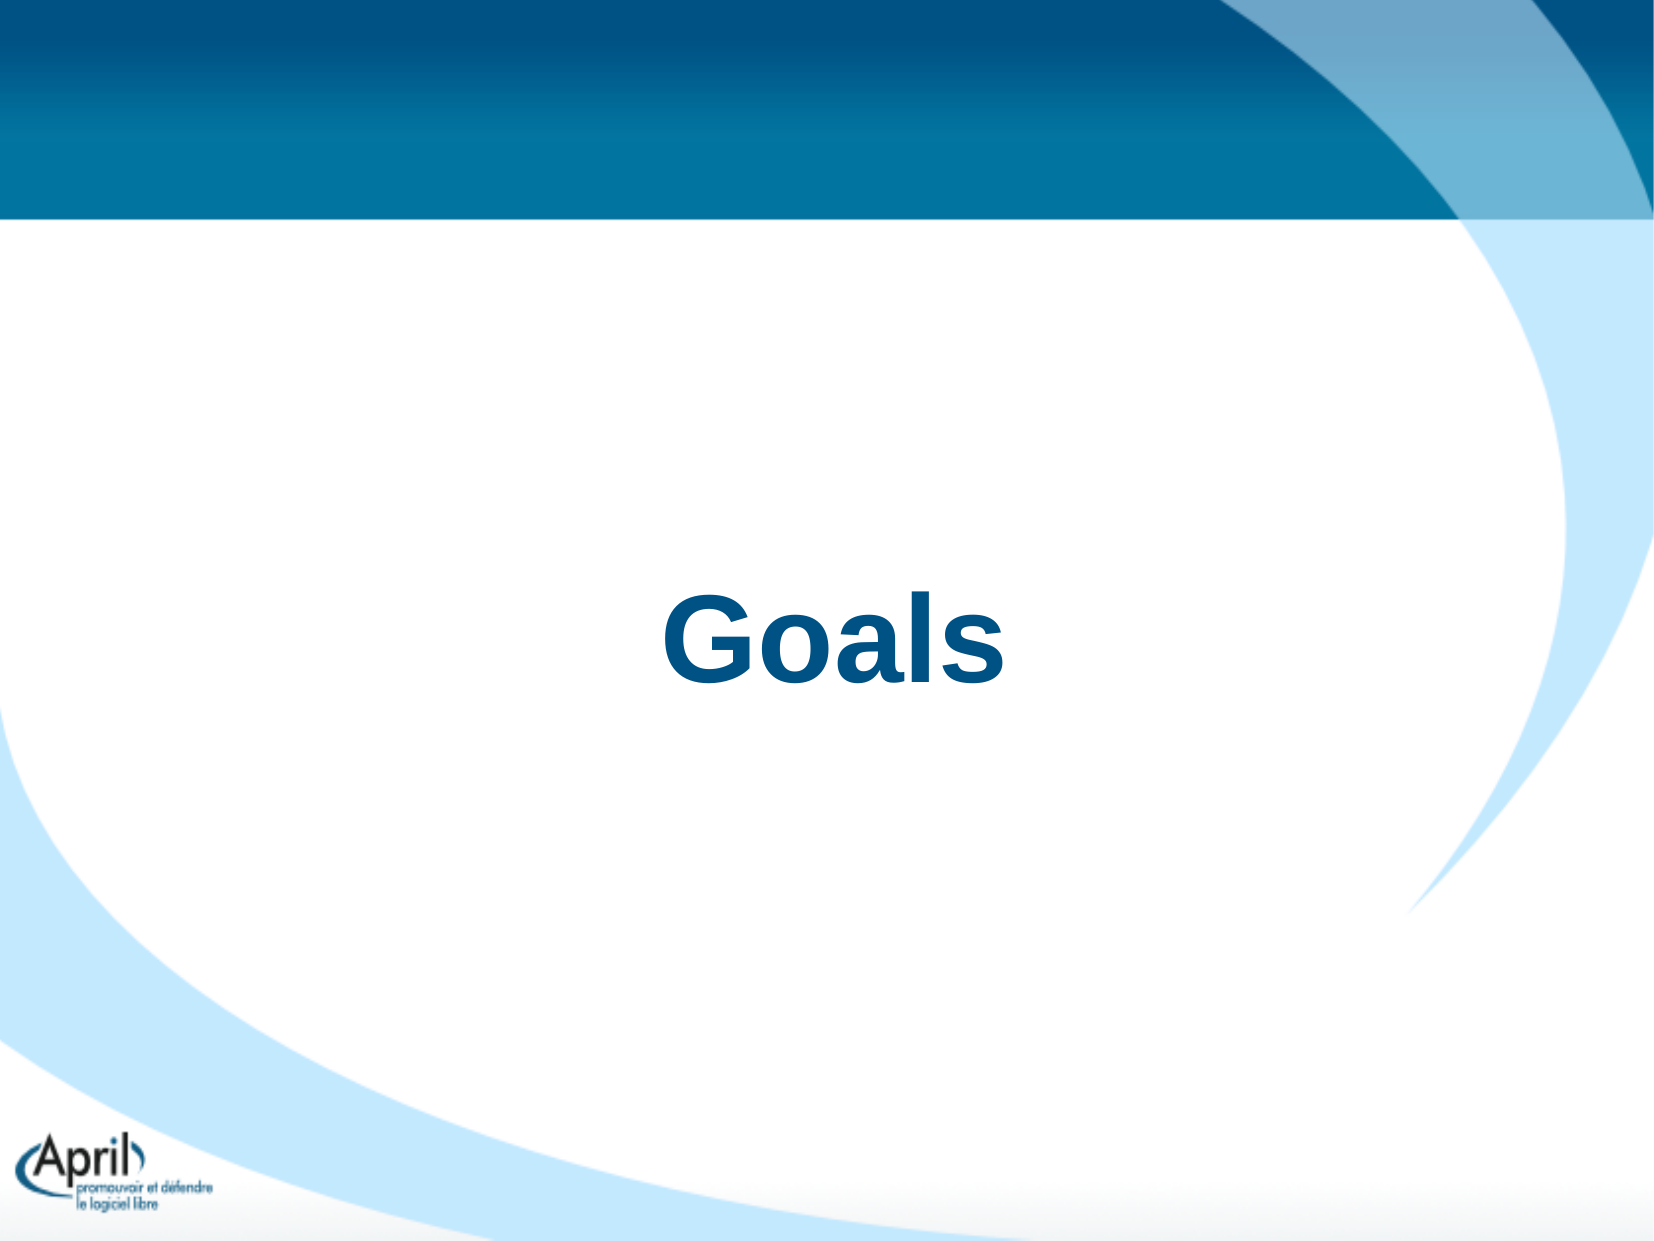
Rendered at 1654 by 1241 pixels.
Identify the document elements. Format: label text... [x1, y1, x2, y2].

picture [0, 0, 1654, 1241]
text_box Goals [413, 568, 1256, 709]
